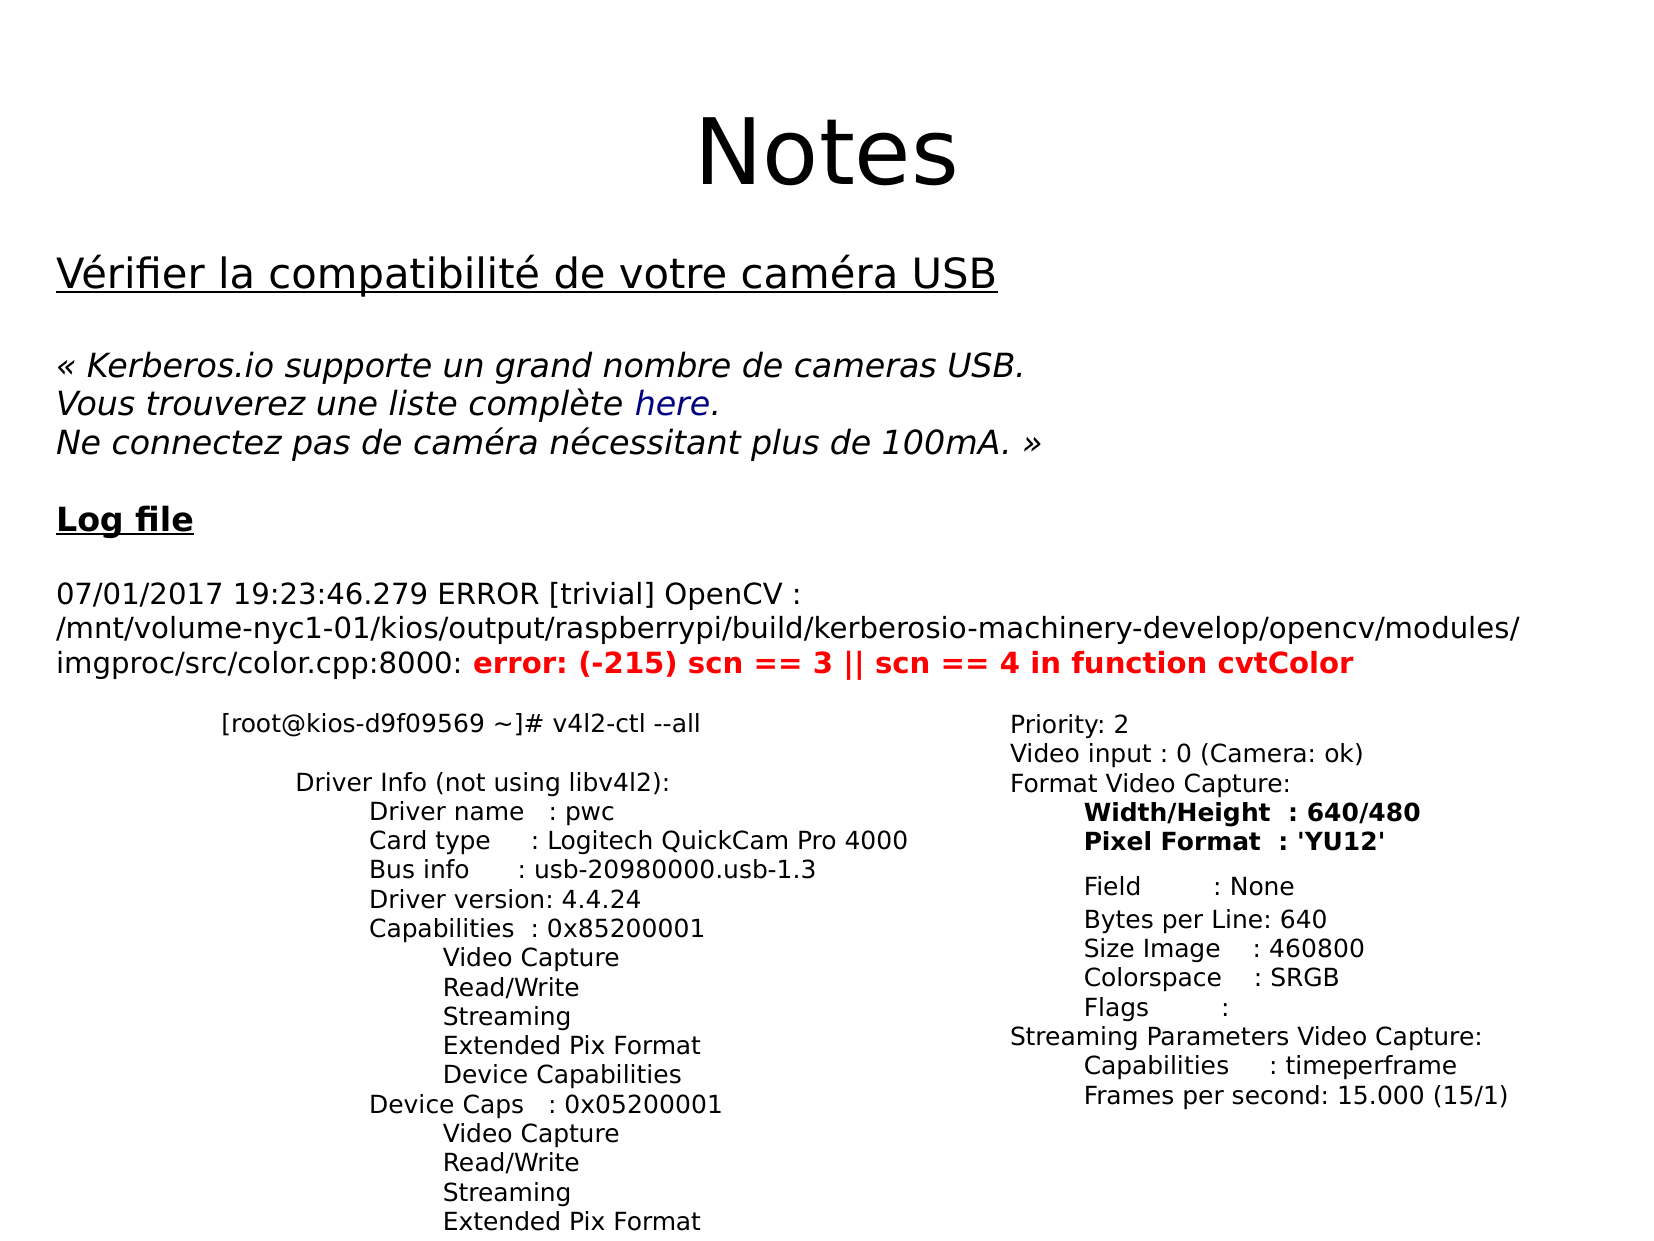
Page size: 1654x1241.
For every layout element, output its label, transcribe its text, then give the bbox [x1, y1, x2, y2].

title Notes [82, 49, 1571, 242]
text_box Vérifier la compatibilité de votre caméra USB « Kerberos.io supporte un grand nombre de cameras USB. Vous trouverez une liste complète here. Ne connectez pas de caméra nécessitant plus de 100mA. » Log file 07/01/2017 19:23:46.279 ERROR [trivial] OpenCV : /mnt/volume-nyc1-01/kios/output/raspberrypi/build/kerberosio-machinery-develop/opencv/modules/imgproc/src/color.cpp:8000: error: (-215) scn == 3 || scn == 4 in function cvtColor [41, 242, 1613, 820]
text_box [root@kios-d9f09569 ~]# v4l2-ctl --all Driver Info (not using libv4l2): Driver name : pwc Card type : Logitech QuickCam Pro 4000 Bus info : usb-20980000.usb-1.3 Driver version: 4.4.24 Capabilities : 0x85200001 Video Capture Read/Write Streaming Extended Pix Format Device Capabilities Device Caps : 0x05200001 Video Capture Read/Write Streaming Extended Pix Format [206, 701, 925, 1241]
text_box Priority: 2 Video input : 0 (Camera: ok) Format Video Capture: Width/Height : 640/480 Pixel Format : 'YU12' Field : None Bytes per Line: 640 Size Image : 460800 Colorspace : SRGB Flags : Streaming Parameters Video Capture: Capabilities : timeperframe Frames per second: 15.000 (15/1) [925, 702, 1525, 1118]
